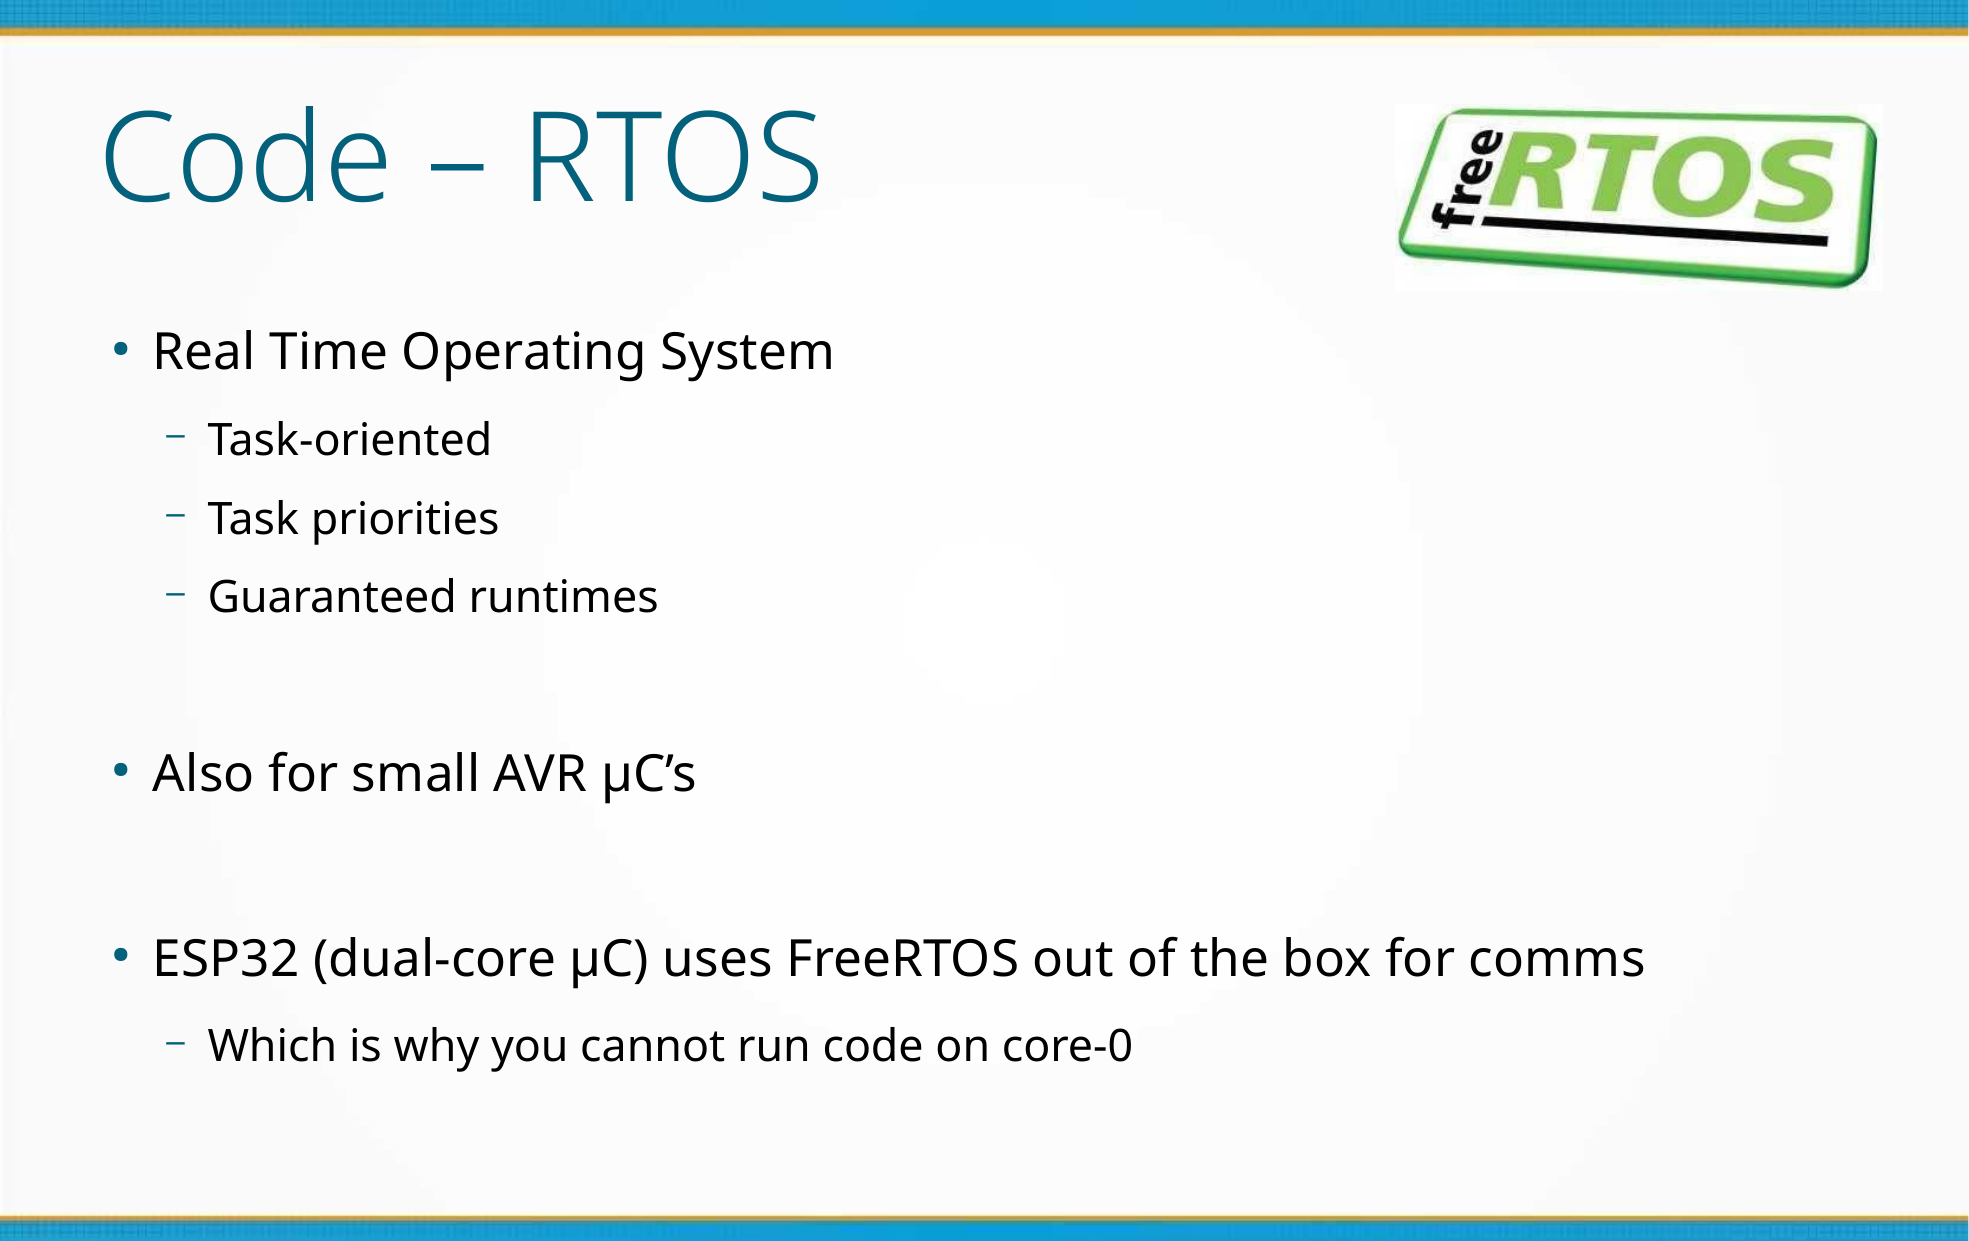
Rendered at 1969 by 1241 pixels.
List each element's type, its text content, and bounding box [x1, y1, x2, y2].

picture [0, 0, 1969, 1241]
list Real Time Operating System Task-oriented Task priorities Guaranteed runtimes Also for small AVR µC’s ESP32 (dual-core µC) uses FreeRTOS out of the box for comms Which is why you cannot run code on core-0 [98, 315, 1861, 1081]
title Code – RTOS [98, 49, 1870, 257]
